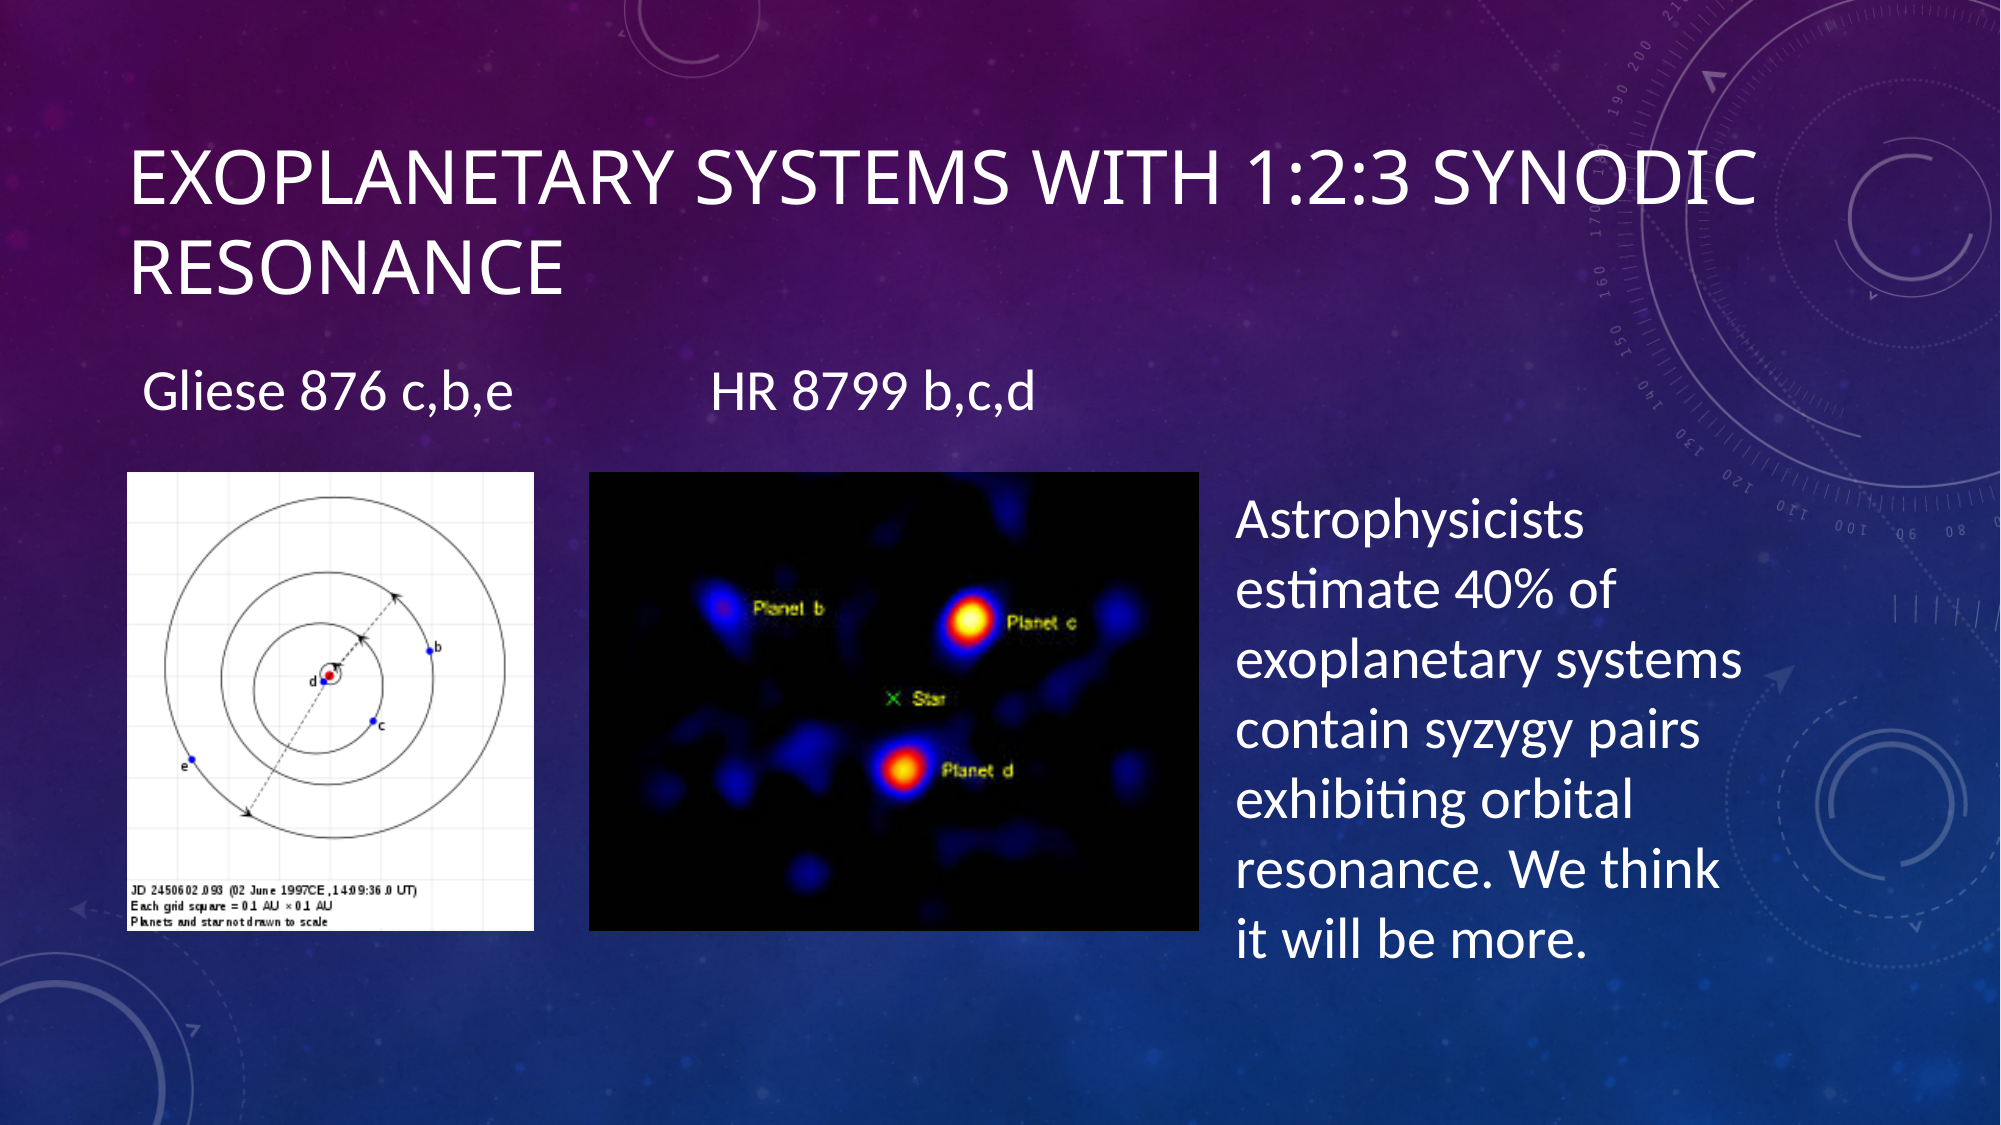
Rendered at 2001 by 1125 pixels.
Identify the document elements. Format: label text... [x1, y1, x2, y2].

picture [0, 0, 2001, 1125]
text_box HR 8799 b,c,d [695, 345, 1093, 430]
text_box Astrophysicists estimate 40% of exoplanetary systems contain syzygy pairs exhibiting orbital resonance. We think it will be more. [1221, 472, 1769, 978]
text_box Gliese 876 c,b,e [127, 345, 674, 430]
title Exoplanetary systems with 1:2:3 synodic resonance [112, 99, 1938, 339]
